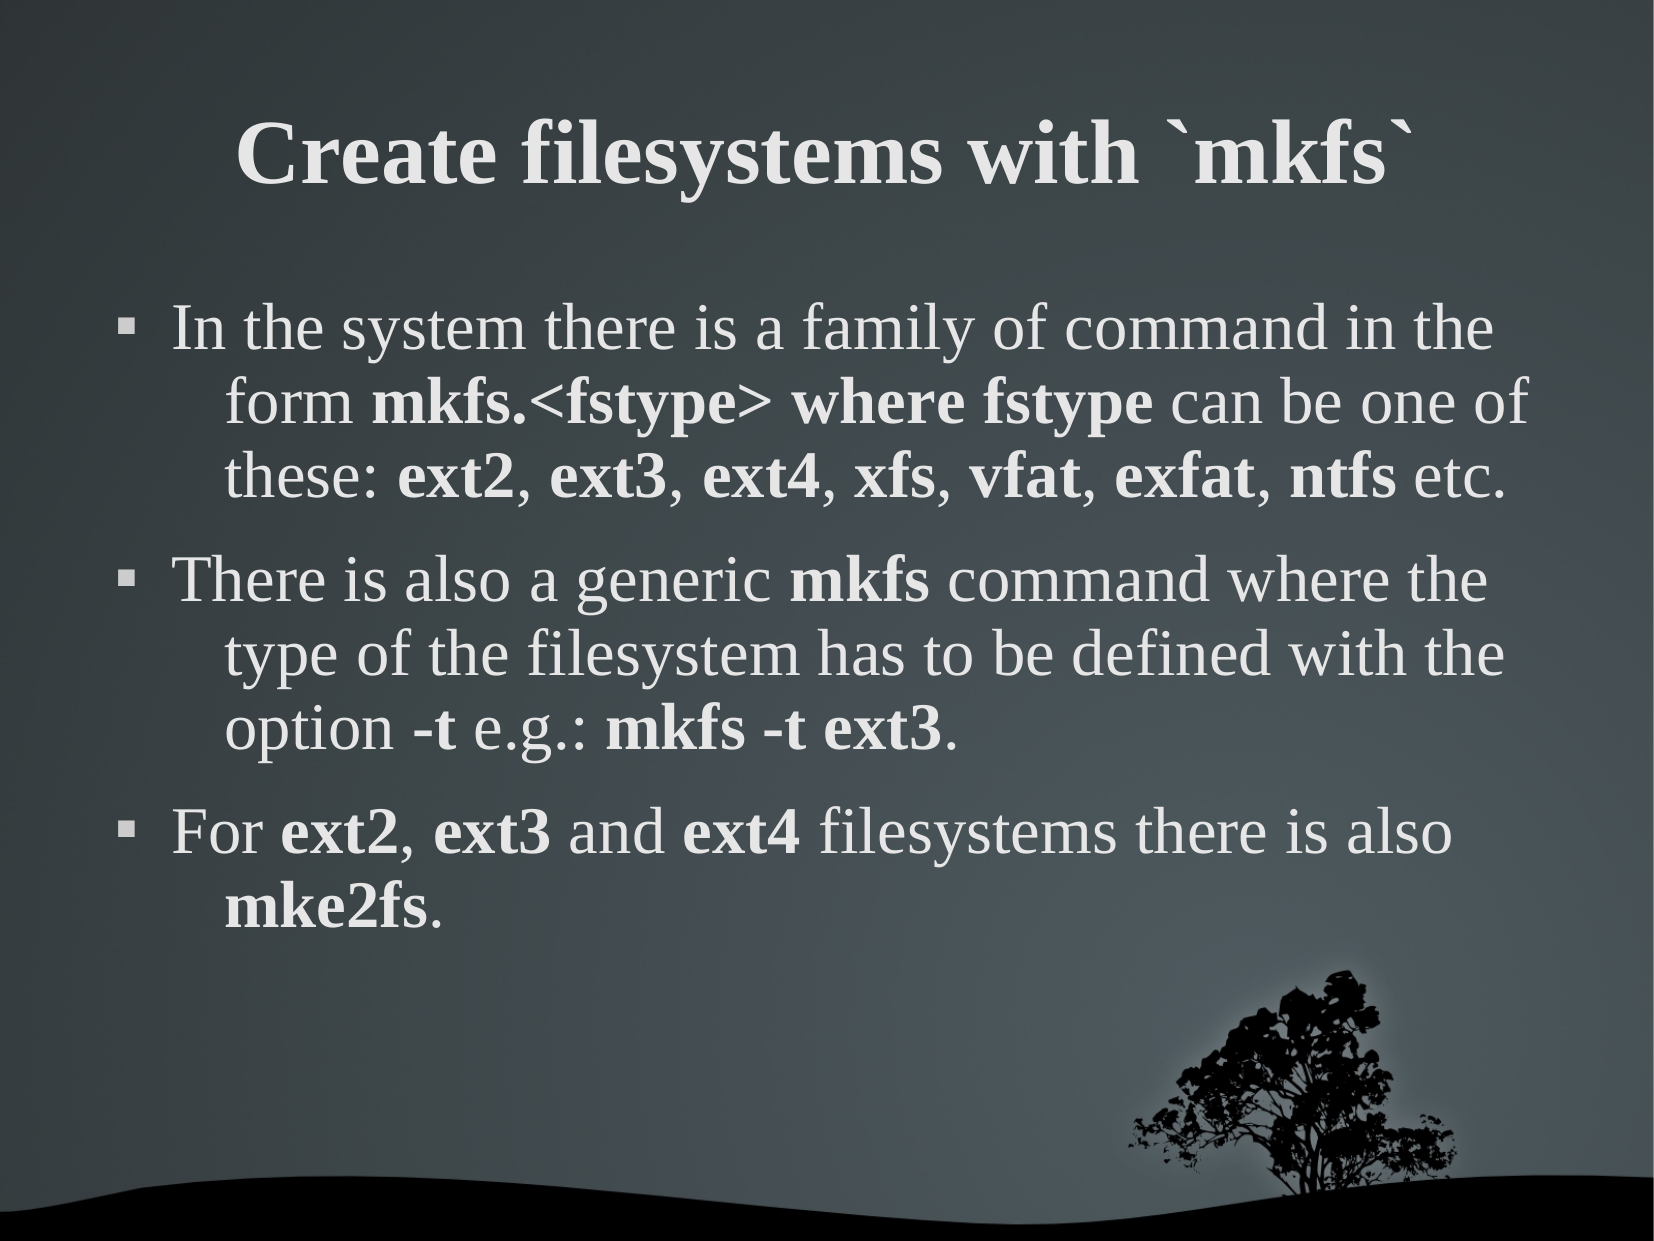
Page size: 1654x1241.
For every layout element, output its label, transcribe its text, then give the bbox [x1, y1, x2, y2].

title Create filesystems with `mkfs` [82, 33, 1571, 273]
picture [0, 0, 1654, 1241]
list In the system there is a family of command in the form mkfs.<fstype> where fstype can be one of these: ext2, ext3, ext4, xfs, vfat, exfat, ntfs etc. There is also a generic mkfs command where the type of the filesystem has to be defined with the option -t e.g.: mkfs -t ext3. For ext2, ext3 and ext4 filesystems there is also mke2fs. [82, 290, 1571, 1122]
